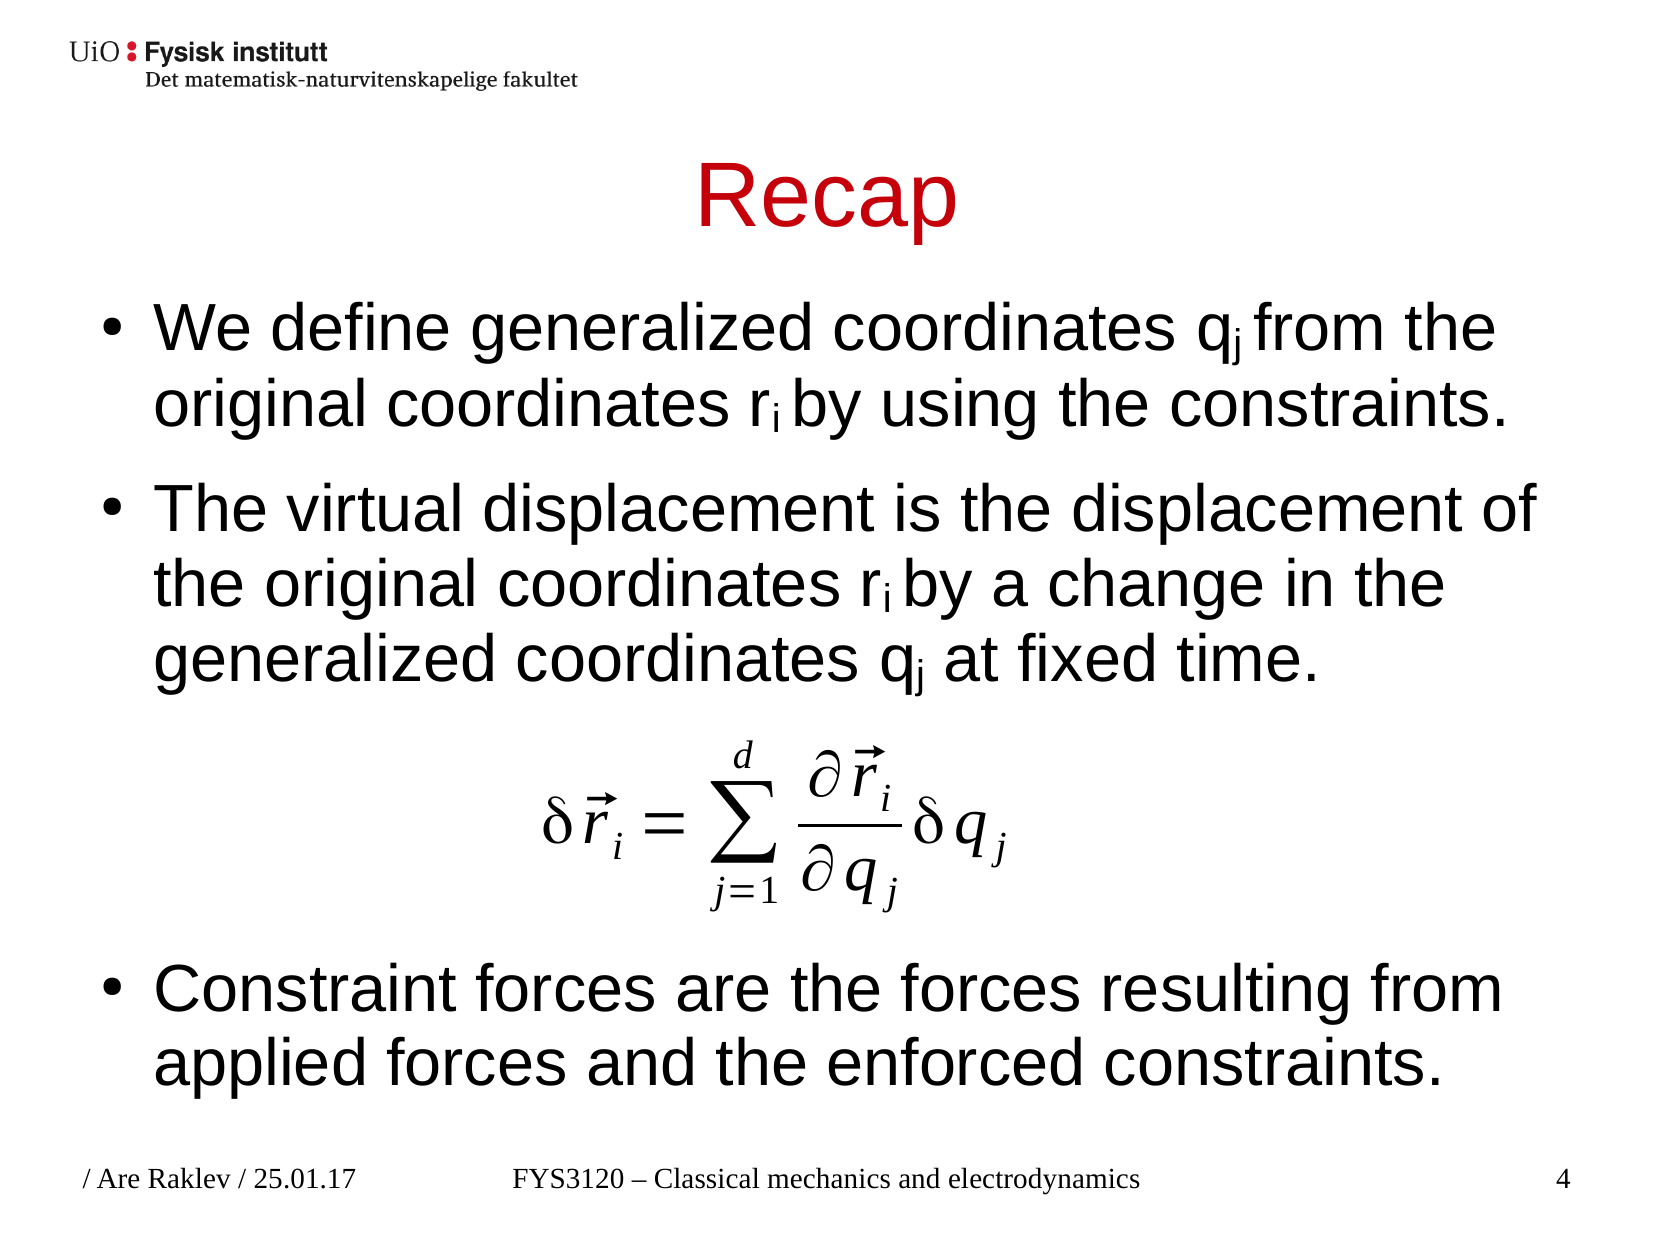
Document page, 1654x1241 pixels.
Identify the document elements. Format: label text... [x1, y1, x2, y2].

list We define generalized coordinates qj from the original coordinates ri by using the constraints. The virtual displacement is the displacement of the original coordinates ri by a change in the generalized coordinates qj at fixed time. Constraint forces are the forces resulting from applied forces and the enforced constraints. [82, 290, 1571, 1098]
picture [68, 37, 581, 93]
title Recap [82, 90, 1571, 290]
chart [535, 732, 1014, 914]
